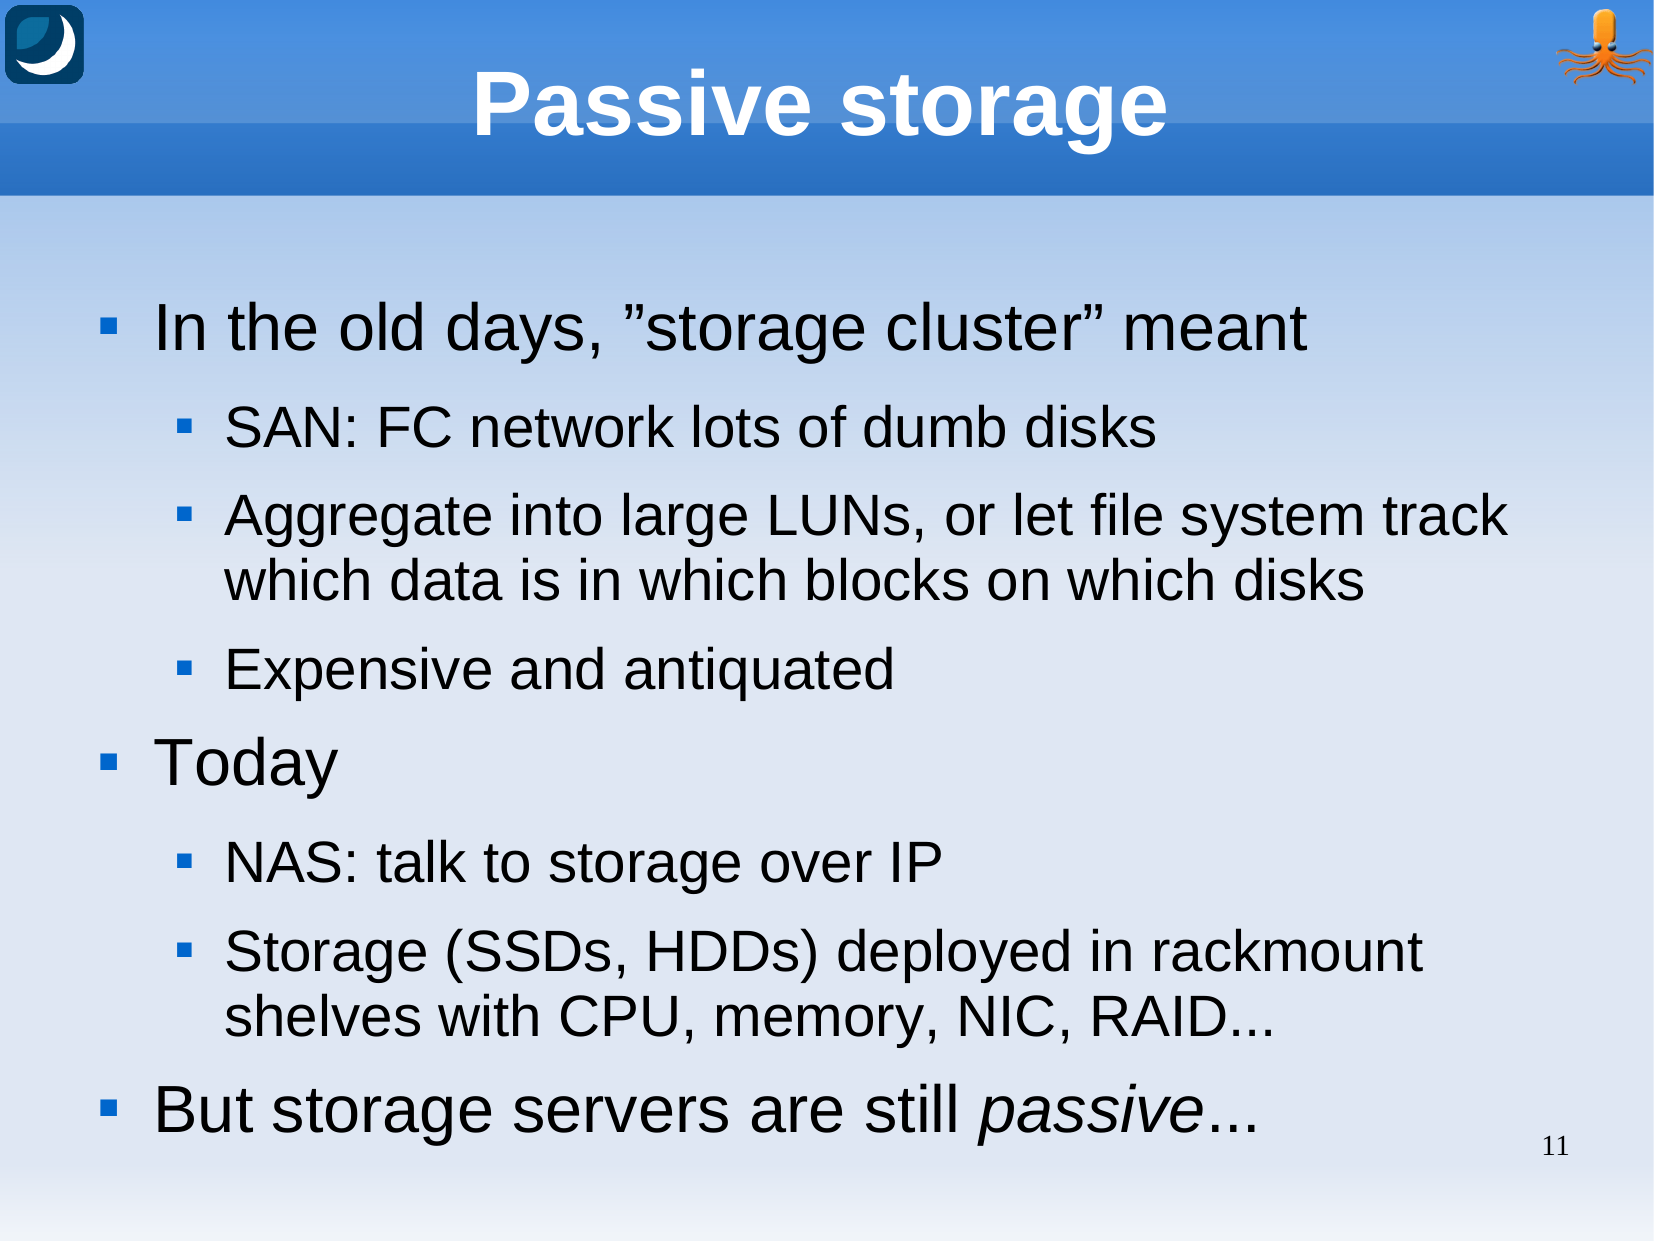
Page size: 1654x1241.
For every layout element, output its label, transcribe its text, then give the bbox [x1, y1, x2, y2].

list In the old days, ”storage cluster” meant SAN: FC network lots of dumb disks Aggregate into large LUNs, or let file system track which data is in which blocks on which disks Expensive and antiquated Today NAS: talk to storage over IP Storage (SSDs, HDDs) deployed in rackmount shelves with CPU, memory, NIC, RAID... But storage servers are still passive... [82, 290, 1571, 1147]
title Passive storage [76, 0, 1565, 208]
picture [0, 0, 1654, 1241]
